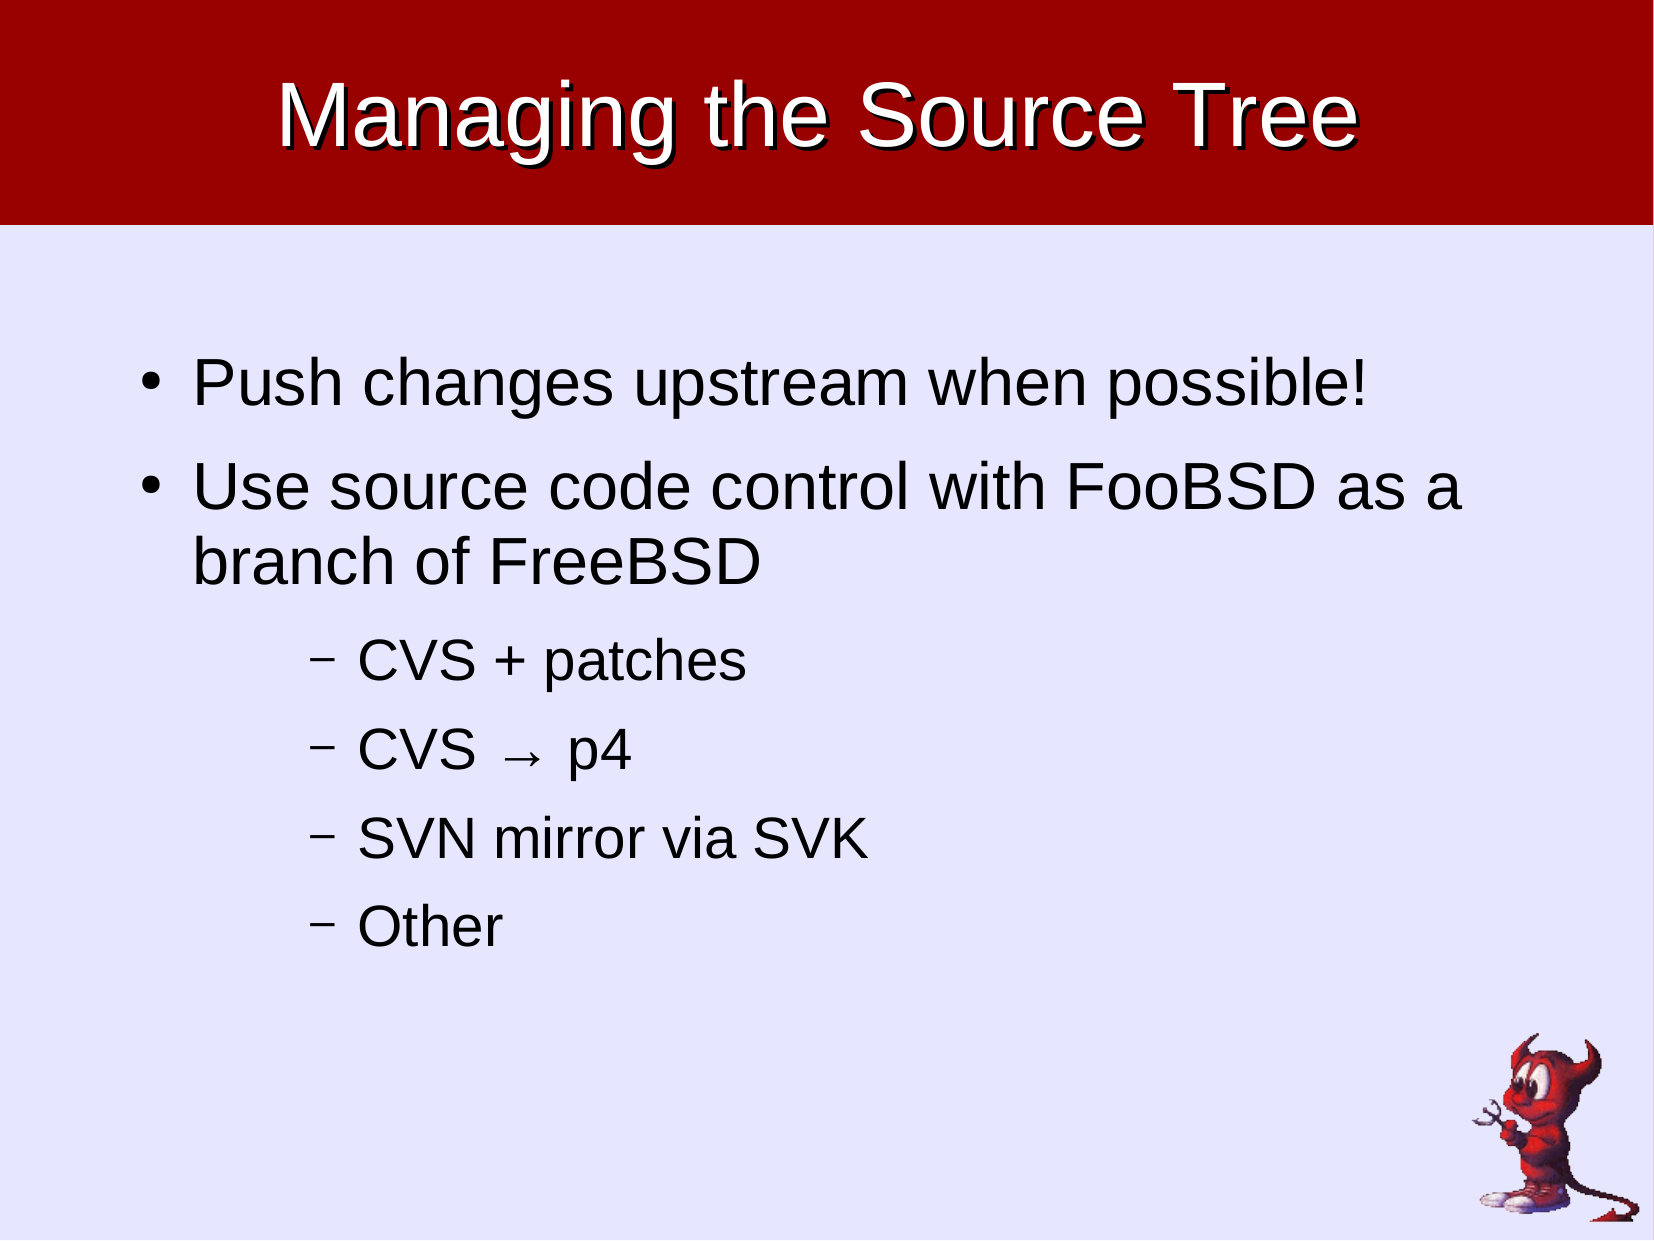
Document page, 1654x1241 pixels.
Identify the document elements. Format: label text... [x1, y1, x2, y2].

picture [1464, 1030, 1643, 1227]
title Managing the Source Tree [112, 11, 1525, 219]
list Push changes upstream when possible! Use source code control with FooBSD as a branch of FreeBSD CVS + patches CVS → p4 SVN mirror via SVK Other [121, 344, 1534, 1127]
